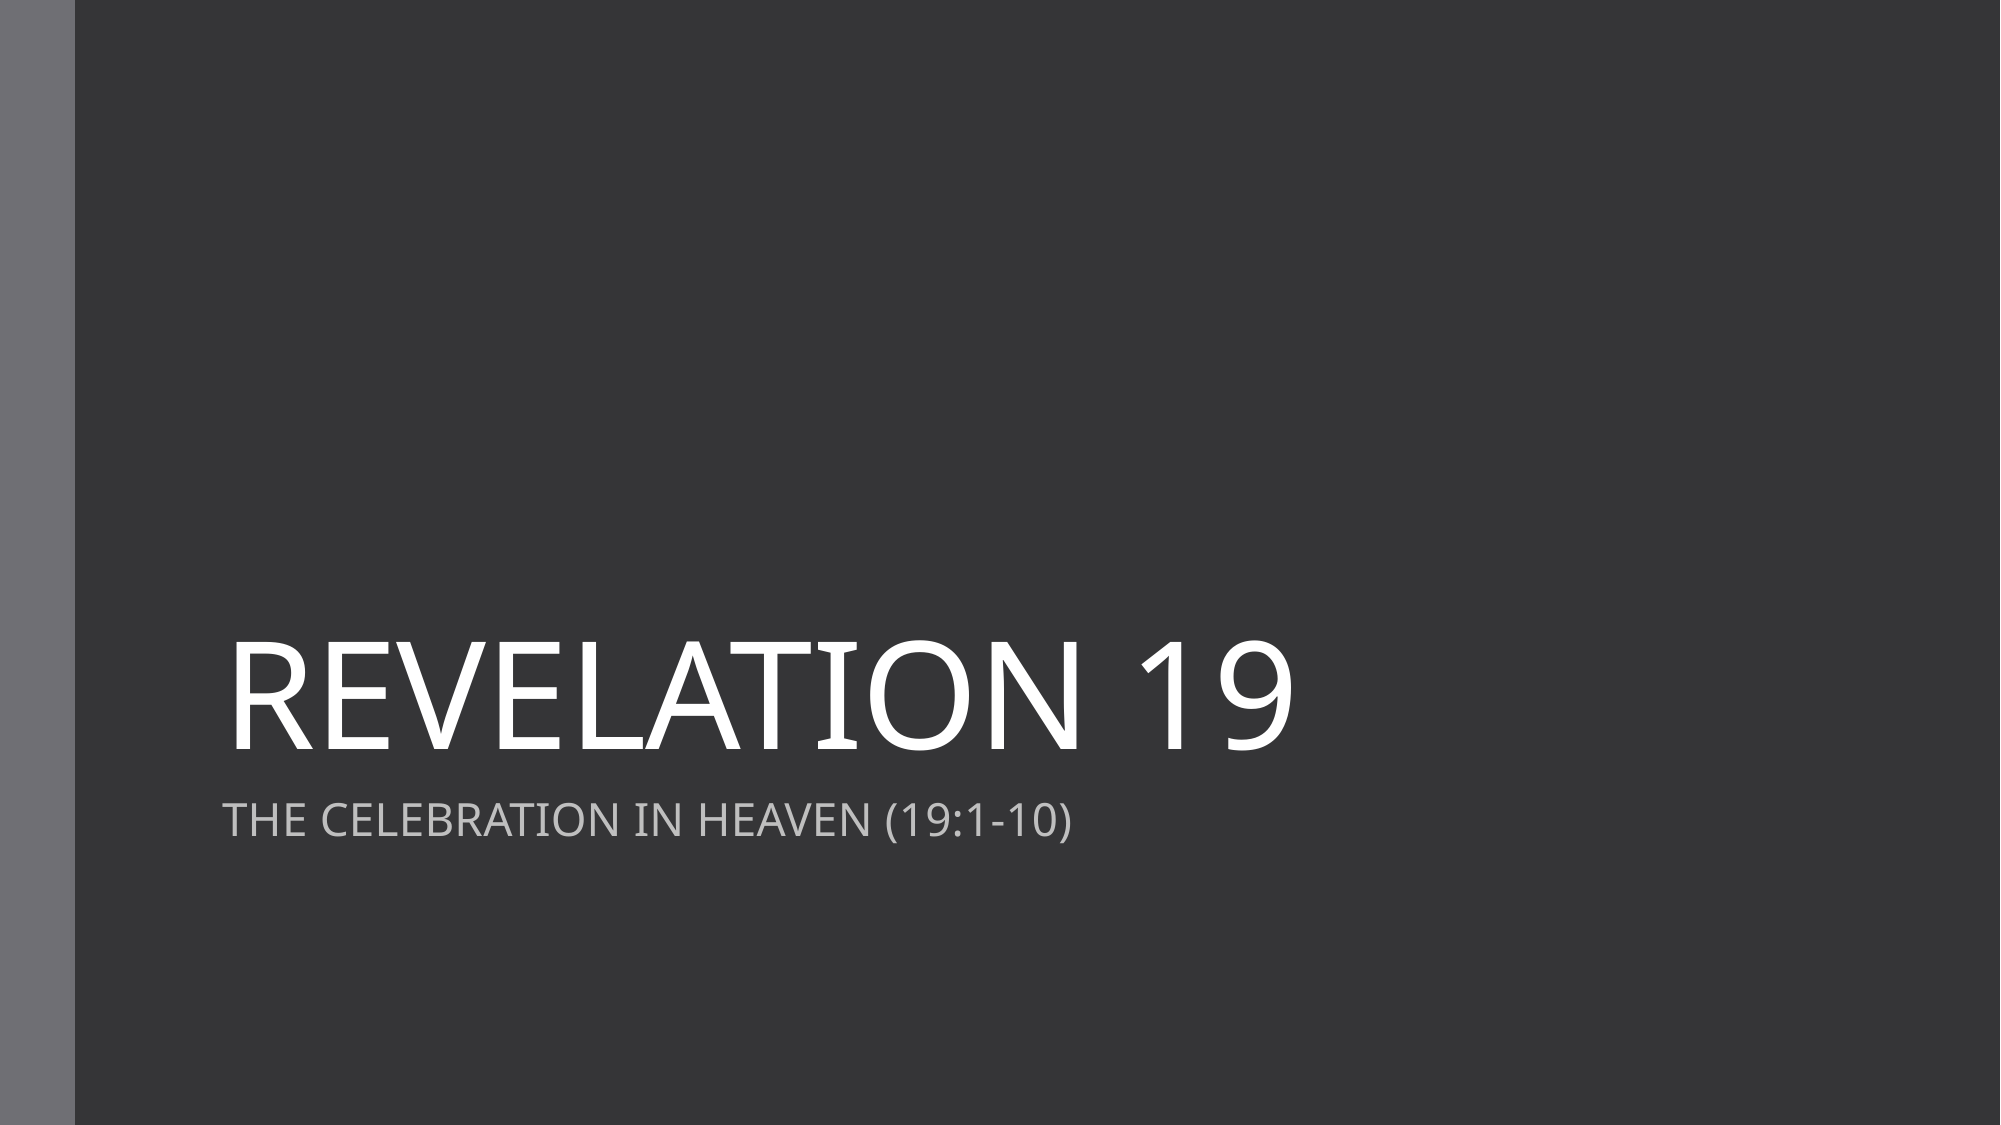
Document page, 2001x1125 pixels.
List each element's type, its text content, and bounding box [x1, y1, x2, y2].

title REVELATION 19 [206, 124, 1752, 787]
subtitle THE CELEBRATION IN HEAVEN (19:1-10) [206, 787, 1752, 1066]
